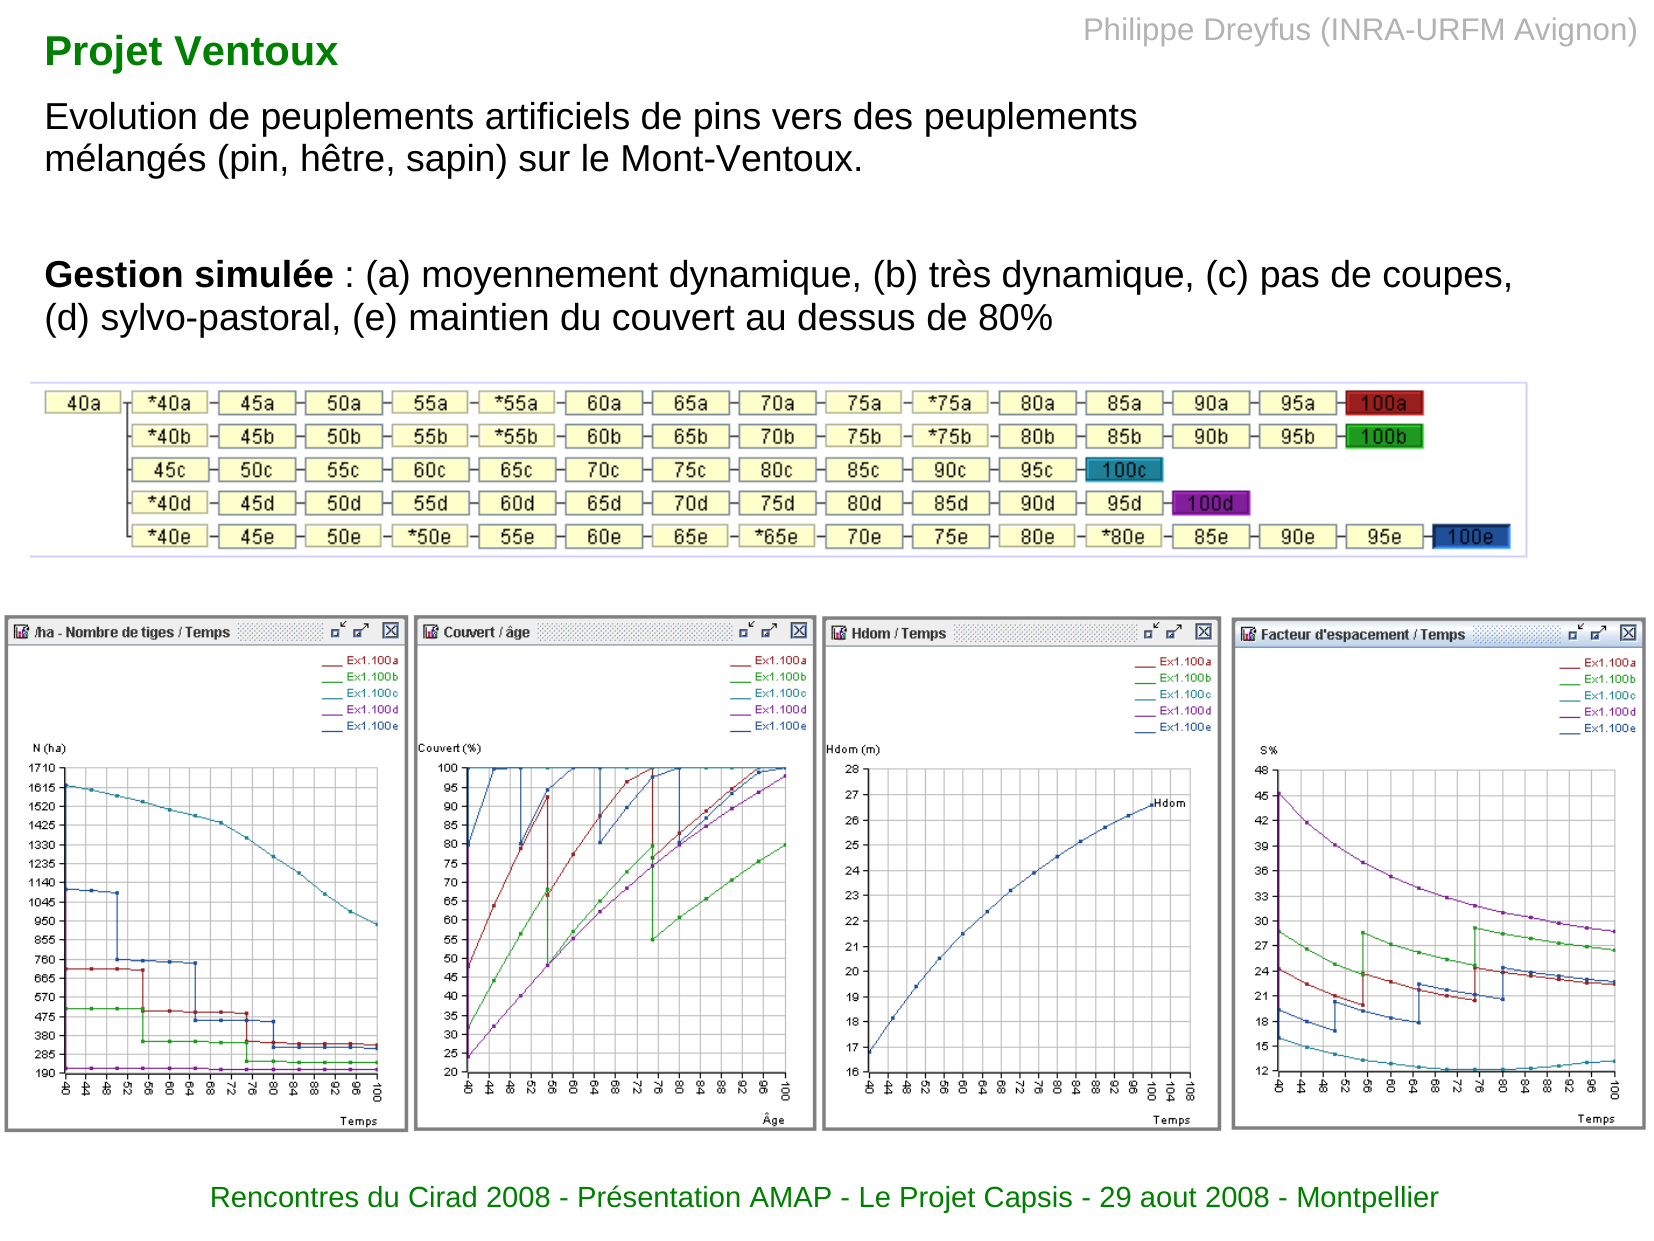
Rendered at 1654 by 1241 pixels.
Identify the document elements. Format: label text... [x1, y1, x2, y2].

text_box Evolution de peuplements artificiels de pins vers des peuplements mélangés (pin, hêtre, sapin) sur le Mont-Ventoux. [29, 88, 1270, 197]
text_box Projet Ventoux [29, 19, 473, 88]
picture [30, 379, 1536, 562]
text_box Gestion simulée : (a) moyennement dynamique, (b) très dynamique, (c) pas de coupes, (d) sylvo-pastoral, (e) maintien du couvert au dessus de 80% [29, 246, 1565, 357]
text_box Philippe Dreyfus (INRA-URFM Avignon) [974, 5, 1654, 60]
picture [0, 607, 1654, 1138]
